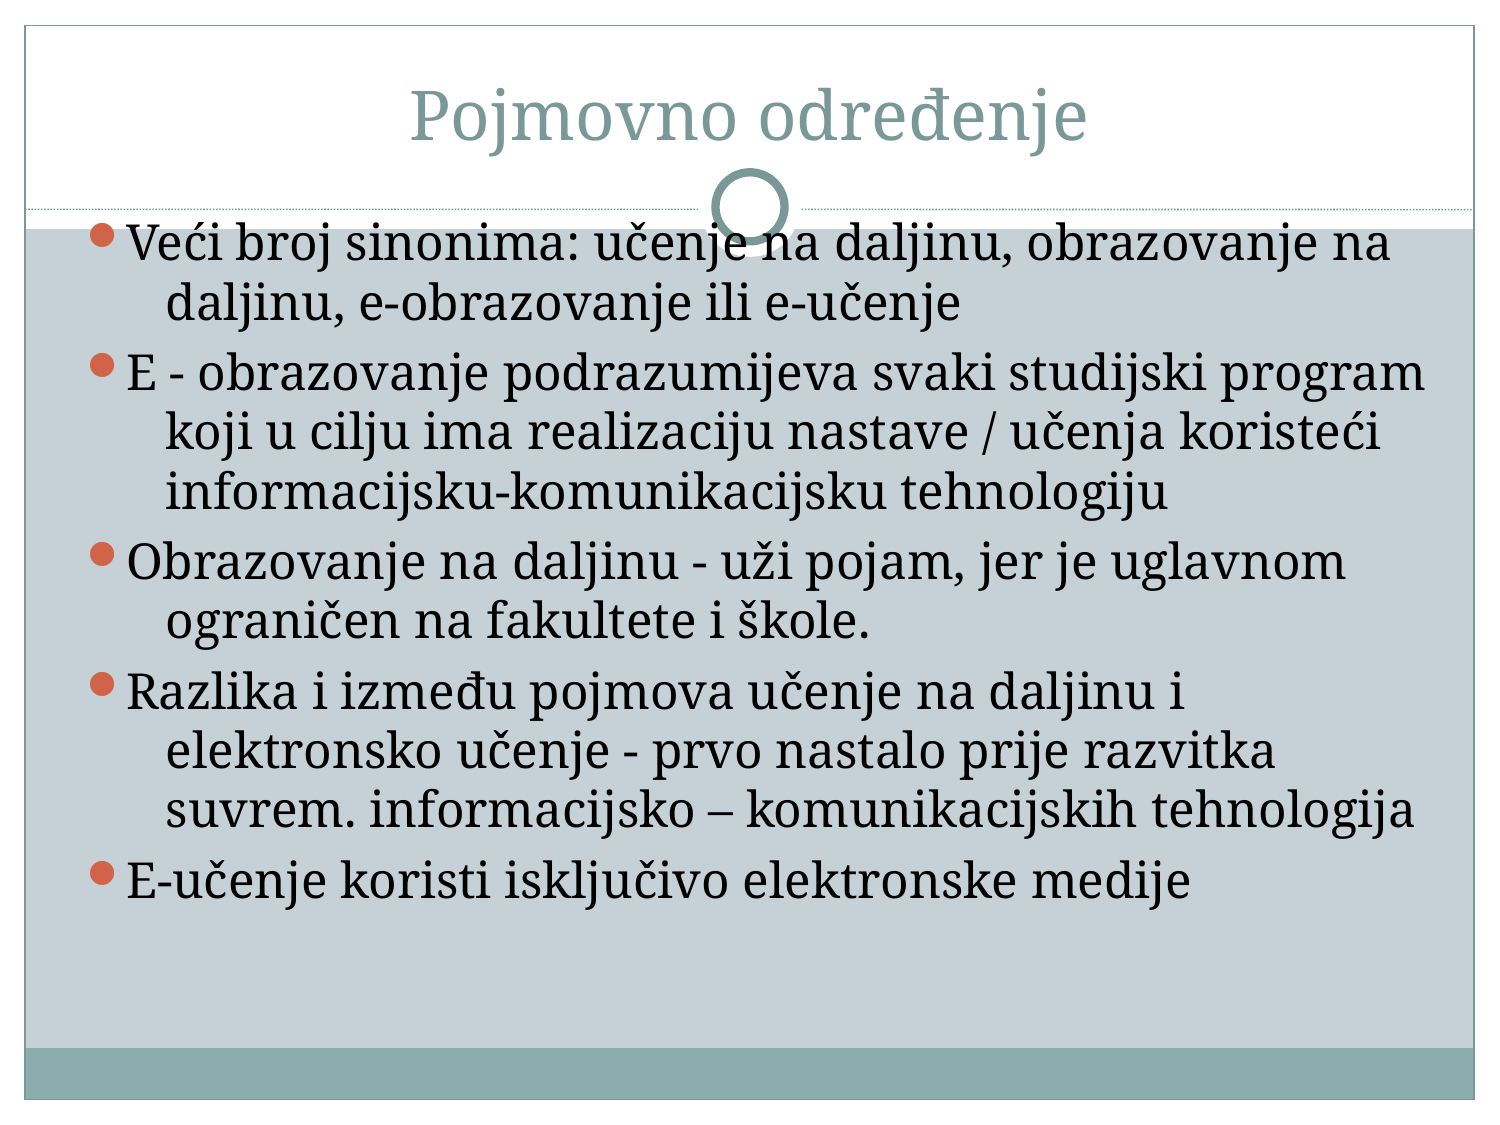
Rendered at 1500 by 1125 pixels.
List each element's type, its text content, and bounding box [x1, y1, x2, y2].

title Pojmovno određenje [49, 37, 1450, 162]
list Veći broj sinonima: učenje na daljinu, obrazovanje na daljinu, e-obrazovanje ili e-učenje E - obrazovanje podrazumijeva svaki studijski program koji u cilju ima realizaciju nastave / učenja koristeći informacijsku-komunikacijsku tehnologiju Obrazovanje na daljinu - uži pojam, jer je uglavnom ograničen na fakultete i škole. Razlika i između pojmova učenje na daljinu i elektronsko učenje - prvo nastalo prije razvitka suvrem. informacijsko – komunikacijskih tehnologija E-učenje koristi isključivo elektronske medije [71, 203, 1445, 954]
